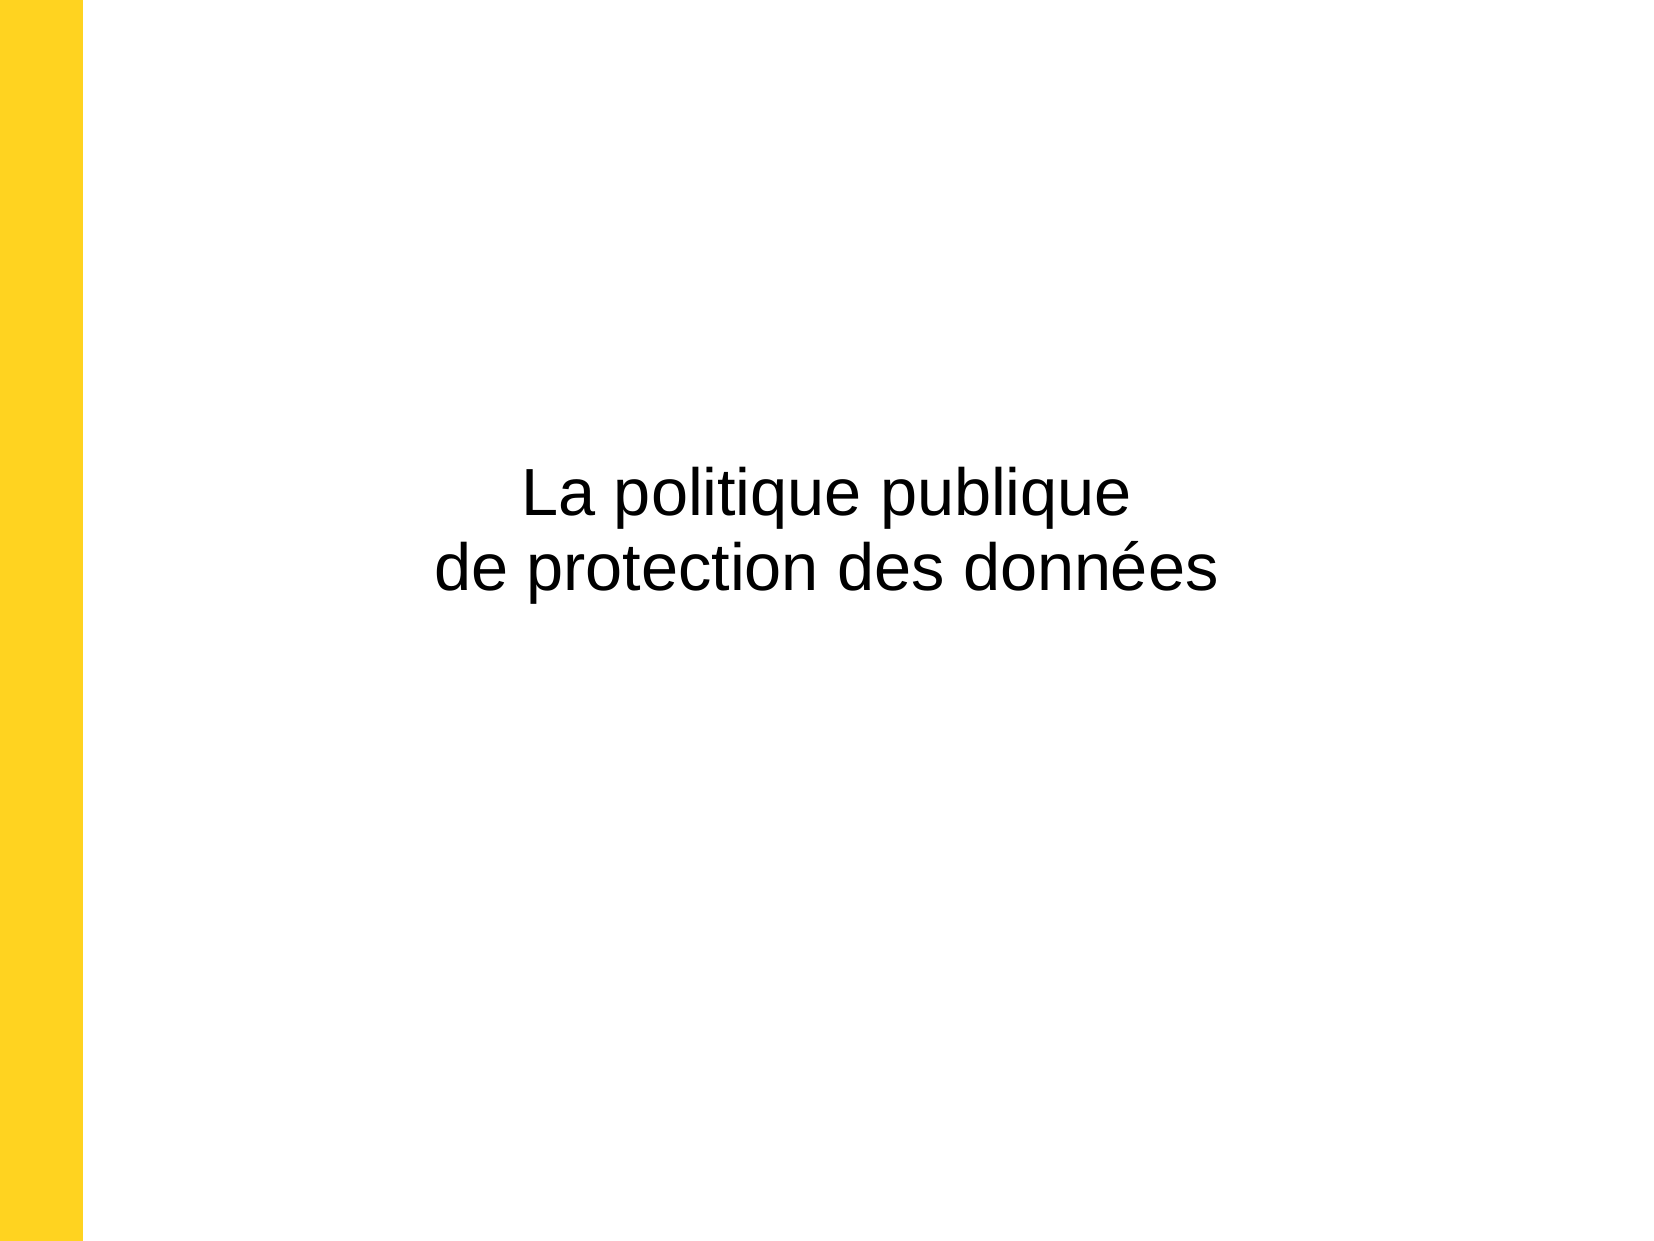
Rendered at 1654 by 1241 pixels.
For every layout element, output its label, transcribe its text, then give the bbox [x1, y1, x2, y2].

subtitle La politique publique de protection des données [83, 49, 1571, 1010]
text_box [0, 0, 83, 1241]
